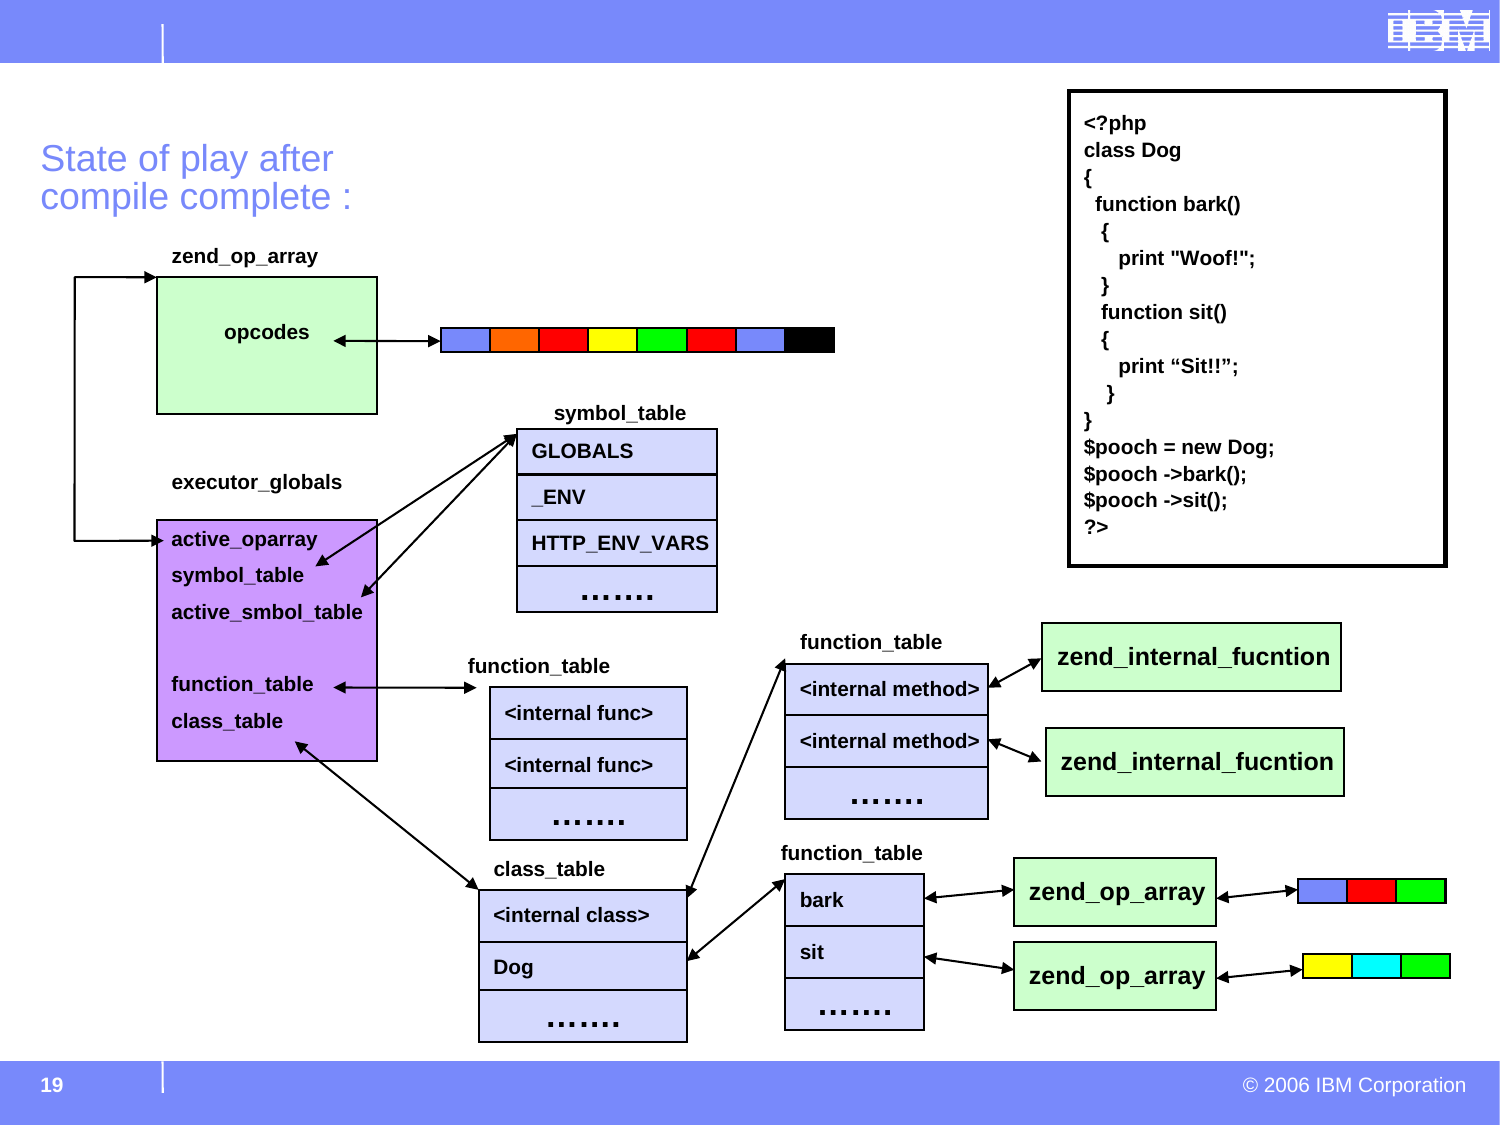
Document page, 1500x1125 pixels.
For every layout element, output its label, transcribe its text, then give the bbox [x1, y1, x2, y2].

text_box function_table [785, 623, 958, 663]
text_box function_table [453, 647, 625, 687]
text_box zend_op_array [156, 236, 334, 276]
title State of play after compile complete : [25, 103, 378, 225]
text_box ……. [478, 990, 687, 1043]
text_box [1297, 879, 1446, 904]
text_box <internal func> [489, 739, 687, 787]
text_box Dog [478, 941, 687, 990]
text_box <internal func> [489, 687, 687, 739]
text_box executor_globals [156, 462, 358, 502]
text_box <?php class Dog { function bark()‏ { print "Woof!"; } function sit()‏ { print “Sit!!”; } } $pooch = new Dog; $pooch ->bark(); $pooch ->sit(); ?> [1069, 91, 1446, 567]
text_box symbol_table [538, 393, 702, 433]
text_box ……. [489, 787, 687, 840]
text_box zend_op_array [1014, 857, 1217, 927]
text_box <internal method> [785, 663, 988, 715]
text_box _ENV [516, 474, 717, 520]
text_box class_table [478, 849, 621, 889]
text_box ……. [785, 978, 924, 1030]
text_box <internal class> [478, 889, 687, 941]
text_box zend_internal_fucntion [1042, 622, 1341, 692]
text_box [440, 327, 835, 352]
text_box opcodes [156, 277, 378, 414]
text_box [1302, 954, 1451, 979]
text_box bark [785, 874, 924, 926]
text_box active_oparray symbol_table active_smbol_table function_table class_table [156, 520, 378, 762]
text_box zend_op_array [1014, 941, 1217, 1011]
text_box zend_internal_fucntion [1045, 727, 1345, 797]
text_box GLOBALS [516, 428, 717, 474]
text_box <internal method> [785, 715, 988, 767]
text_box function_table [766, 834, 938, 874]
text_box ……. [785, 767, 988, 820]
text_box sit [785, 926, 924, 978]
text_box ……. [516, 566, 717, 612]
text_box HTTP_ENV_VARS [516, 520, 717, 566]
